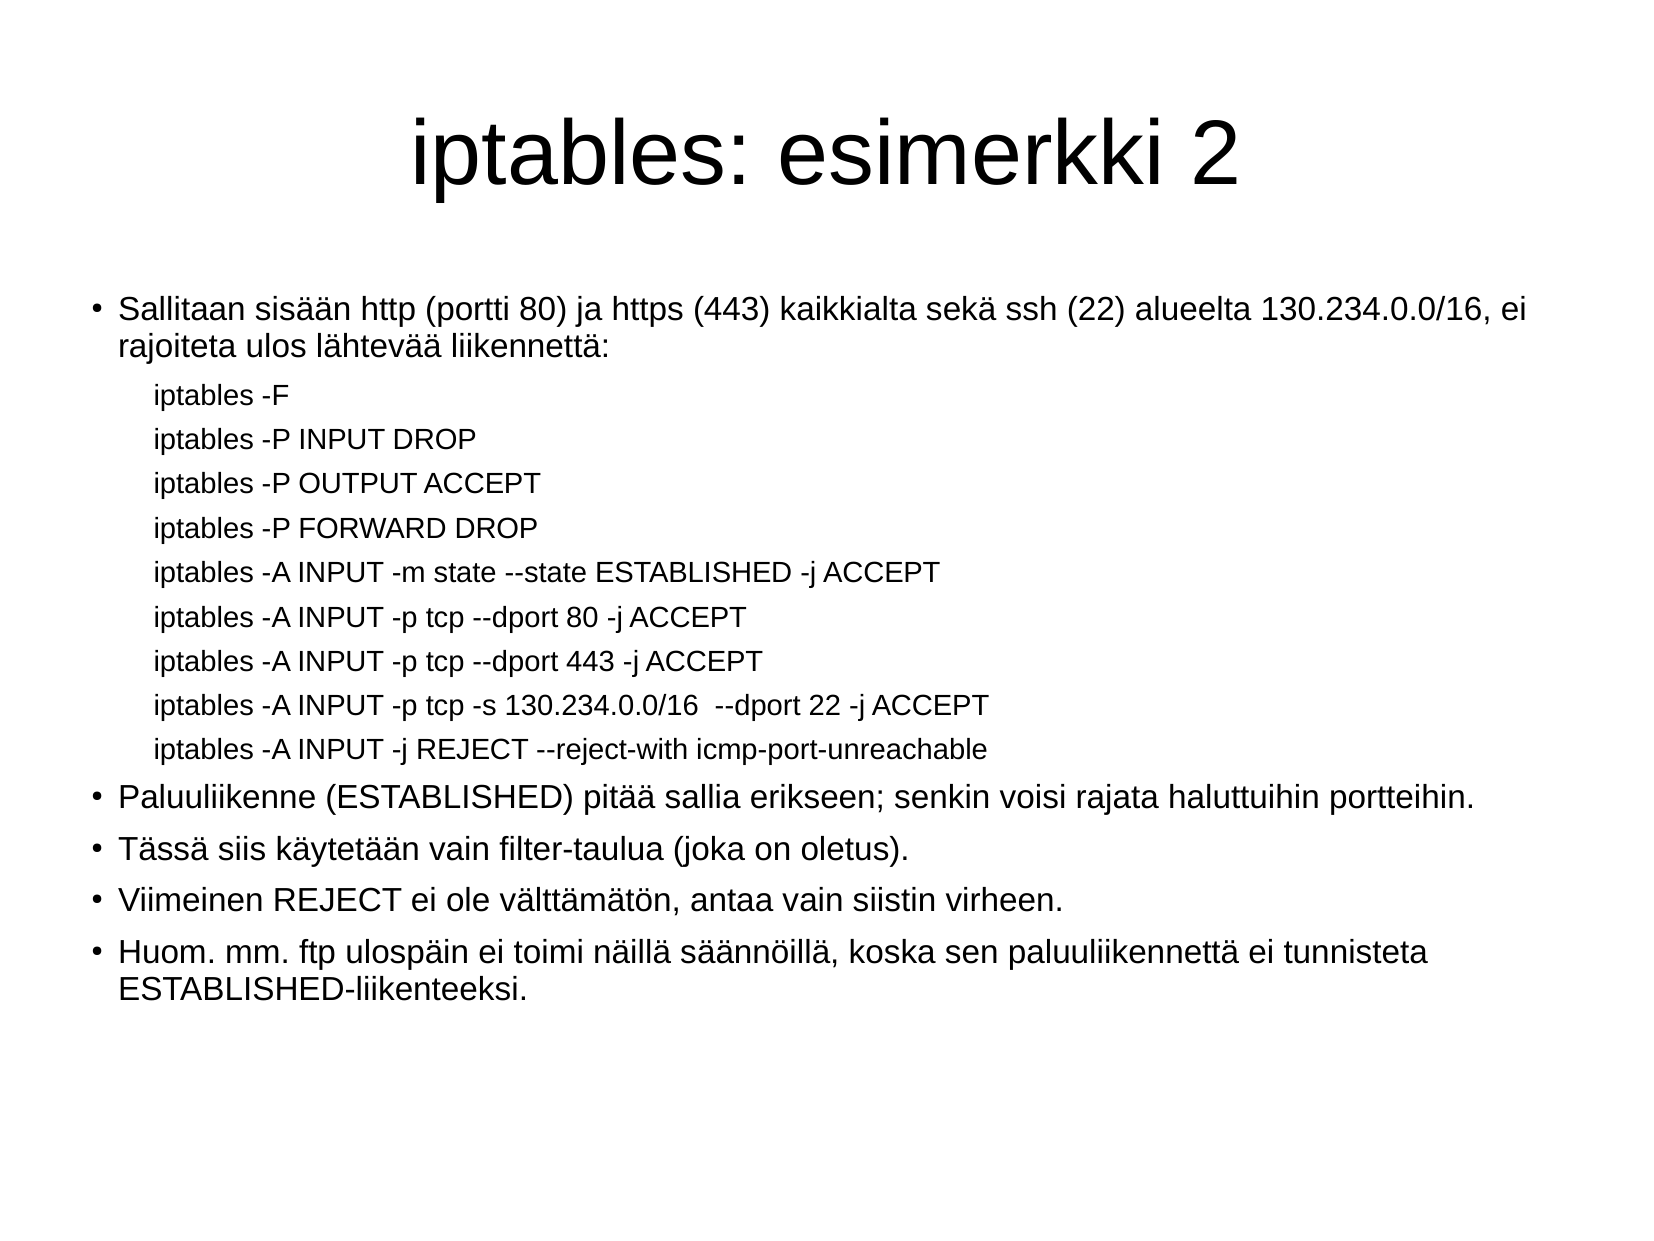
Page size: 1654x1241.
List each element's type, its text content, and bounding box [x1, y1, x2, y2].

title iptables: esimerkki 2 [82, 49, 1571, 257]
list Sallitaan sisään http (portti 80) ja https (443) kaikkialta sekä ssh (22) alueelta 130.234.0.0/16, ei rajoiteta ulos lähtevää liikennettä: iptables -F iptables -P INPUT DROP iptables -P OUTPUT ACCEPT iptables -P FORWARD DROP iptables -A INPUT -m state --state ESTABLISHED -j ACCEPT iptables -A INPUT -p tcp --dport 80 -j ACCEPT iptables -A INPUT -p tcp --dport 443 -j ACCEPT iptables -A INPUT -p tcp -s 130.234.0.0/16 --dport 22 -j ACCEPT iptables -A INPUT -j REJECT --reject-with icmp-port-unreachable Paluuliikenne (ESTABLISHED) pitää sallia erikseen; senkin voisi rajata haluttuihin portteihin. Tässä siis käytetään vain filter-taulua (joka on oletus). Viimeinen REJECT ei ole välttämätön, antaa vain siistin virheen. Huom. mm. ftp ulospäin ei toimi näillä säännöillä, koska sen paluuliikennettä ei tunnisteta ESTABLISHED-liikenteeksi. [82, 290, 1571, 1010]
